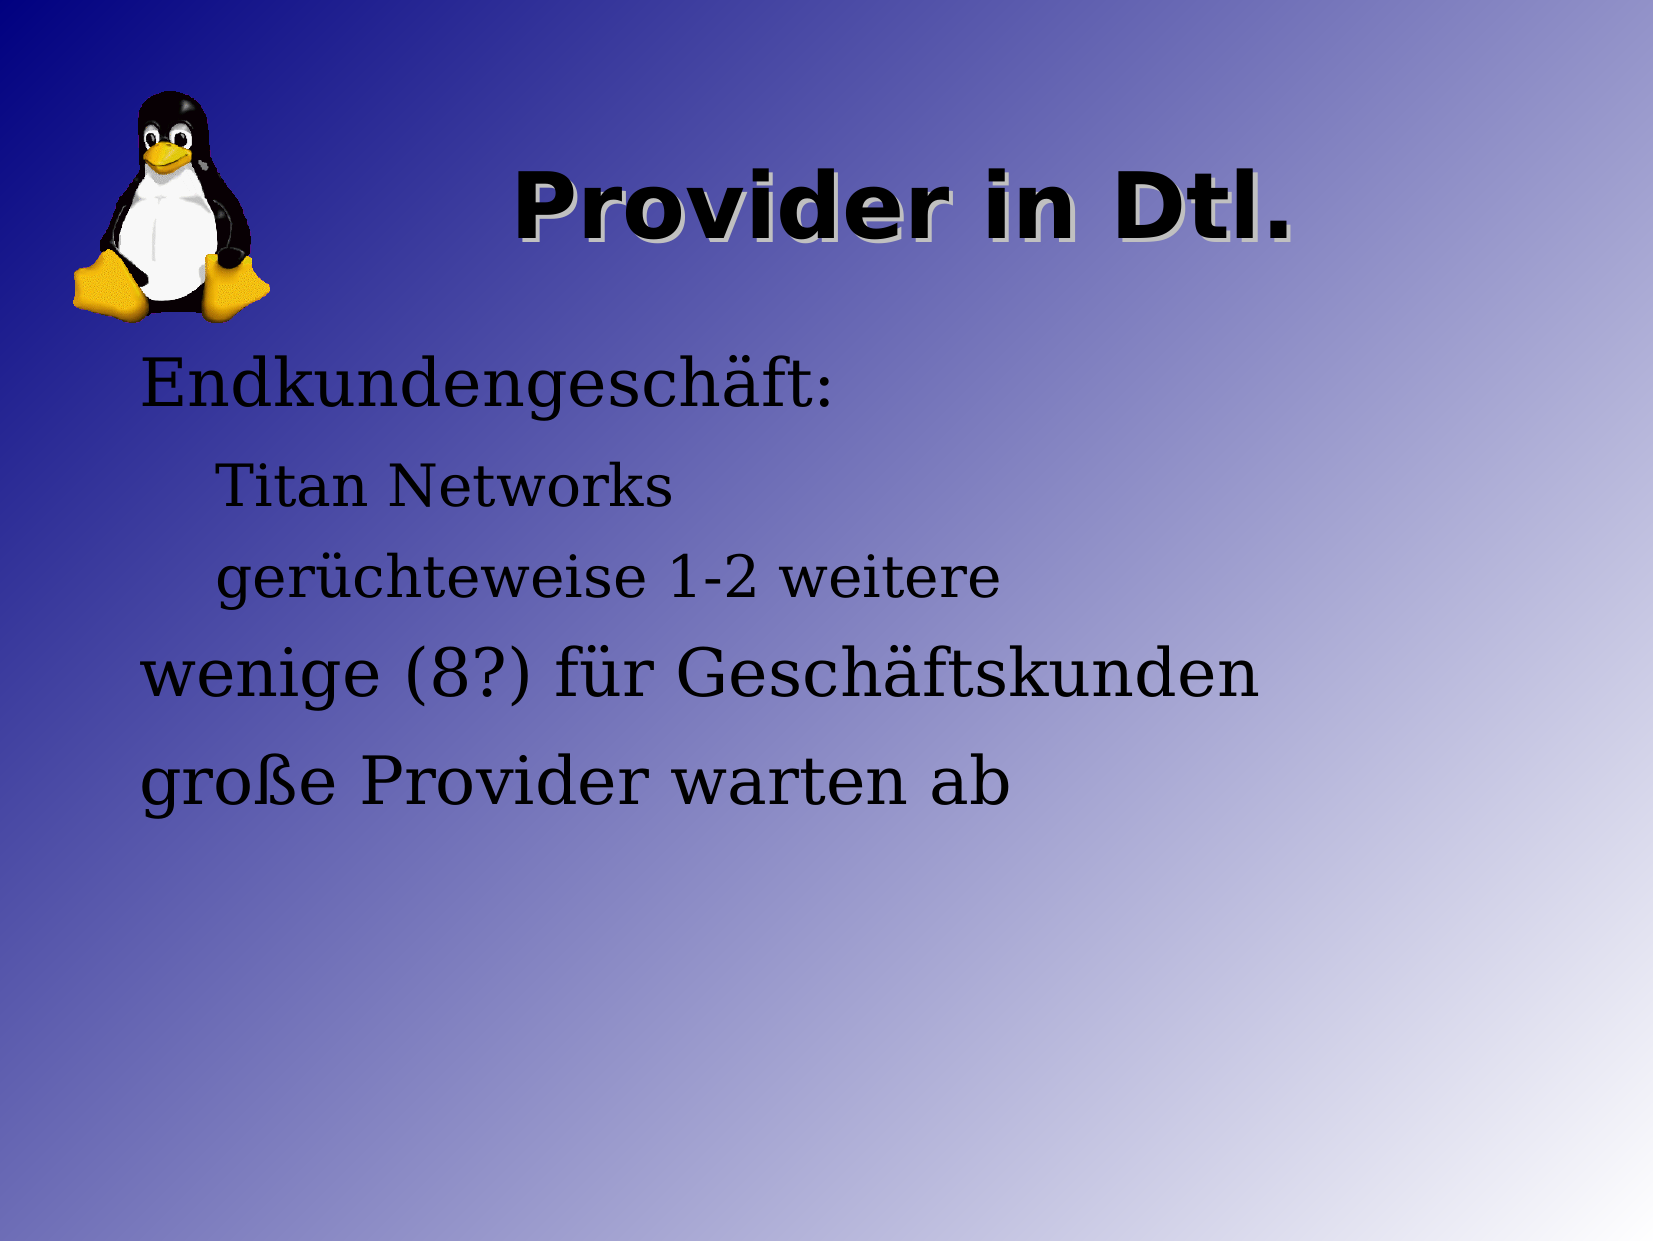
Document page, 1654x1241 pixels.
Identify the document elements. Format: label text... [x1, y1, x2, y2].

title Provider in Dtl. [274, 102, 1533, 311]
list Endkundengeschäft: Titan Networks gerüchteweise 1-2 weitere wenige (8?) für Geschäftskunden große Provider warten ab [121, 344, 1533, 1127]
picture [73, 91, 270, 323]
